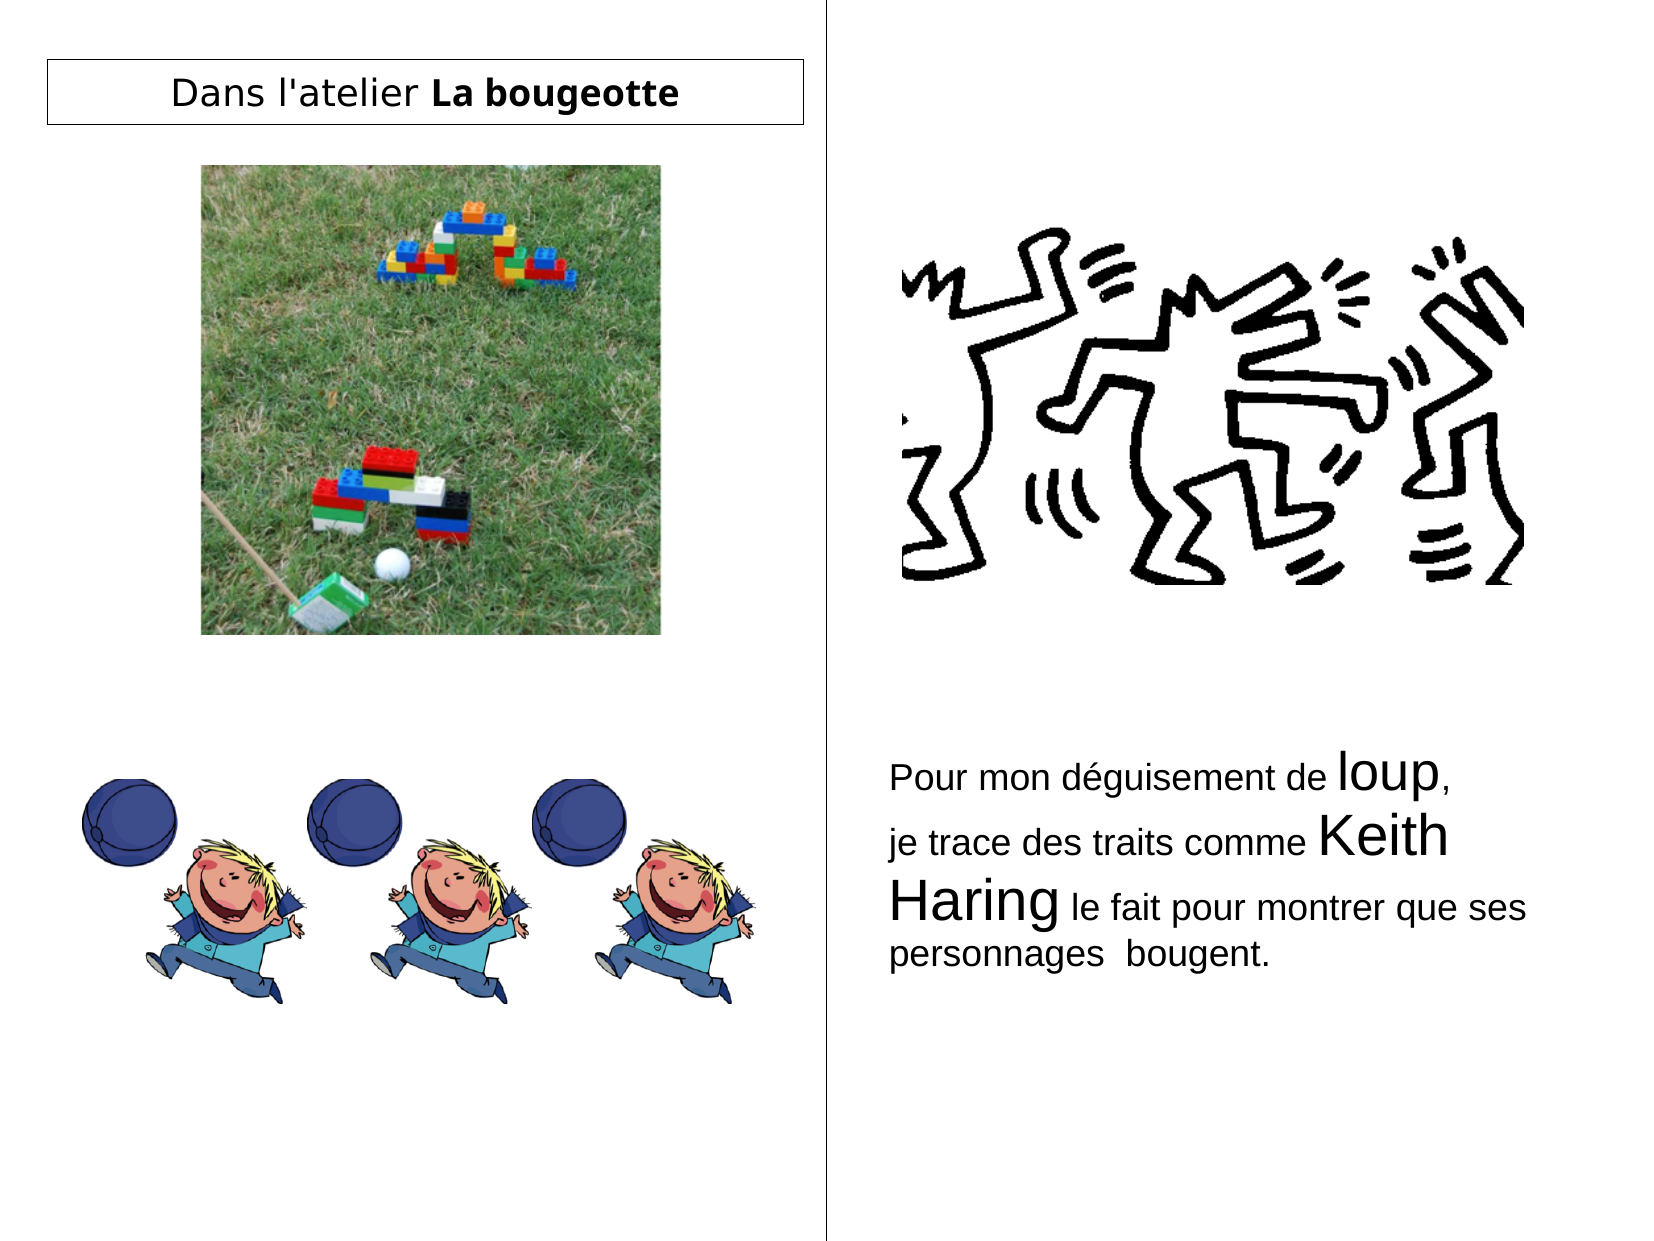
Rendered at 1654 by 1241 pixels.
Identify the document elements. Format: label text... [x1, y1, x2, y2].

picture [200, 165, 662, 636]
picture [82, 779, 756, 1004]
text_box Dans l'atelier La bougeotte [47, 59, 804, 118]
text_box Pour mon déguisement de loup, je trace des traits comme Keith Haring le fait pour montrer que ses personnages bougent. [874, 734, 1595, 987]
picture [902, 212, 1524, 585]
